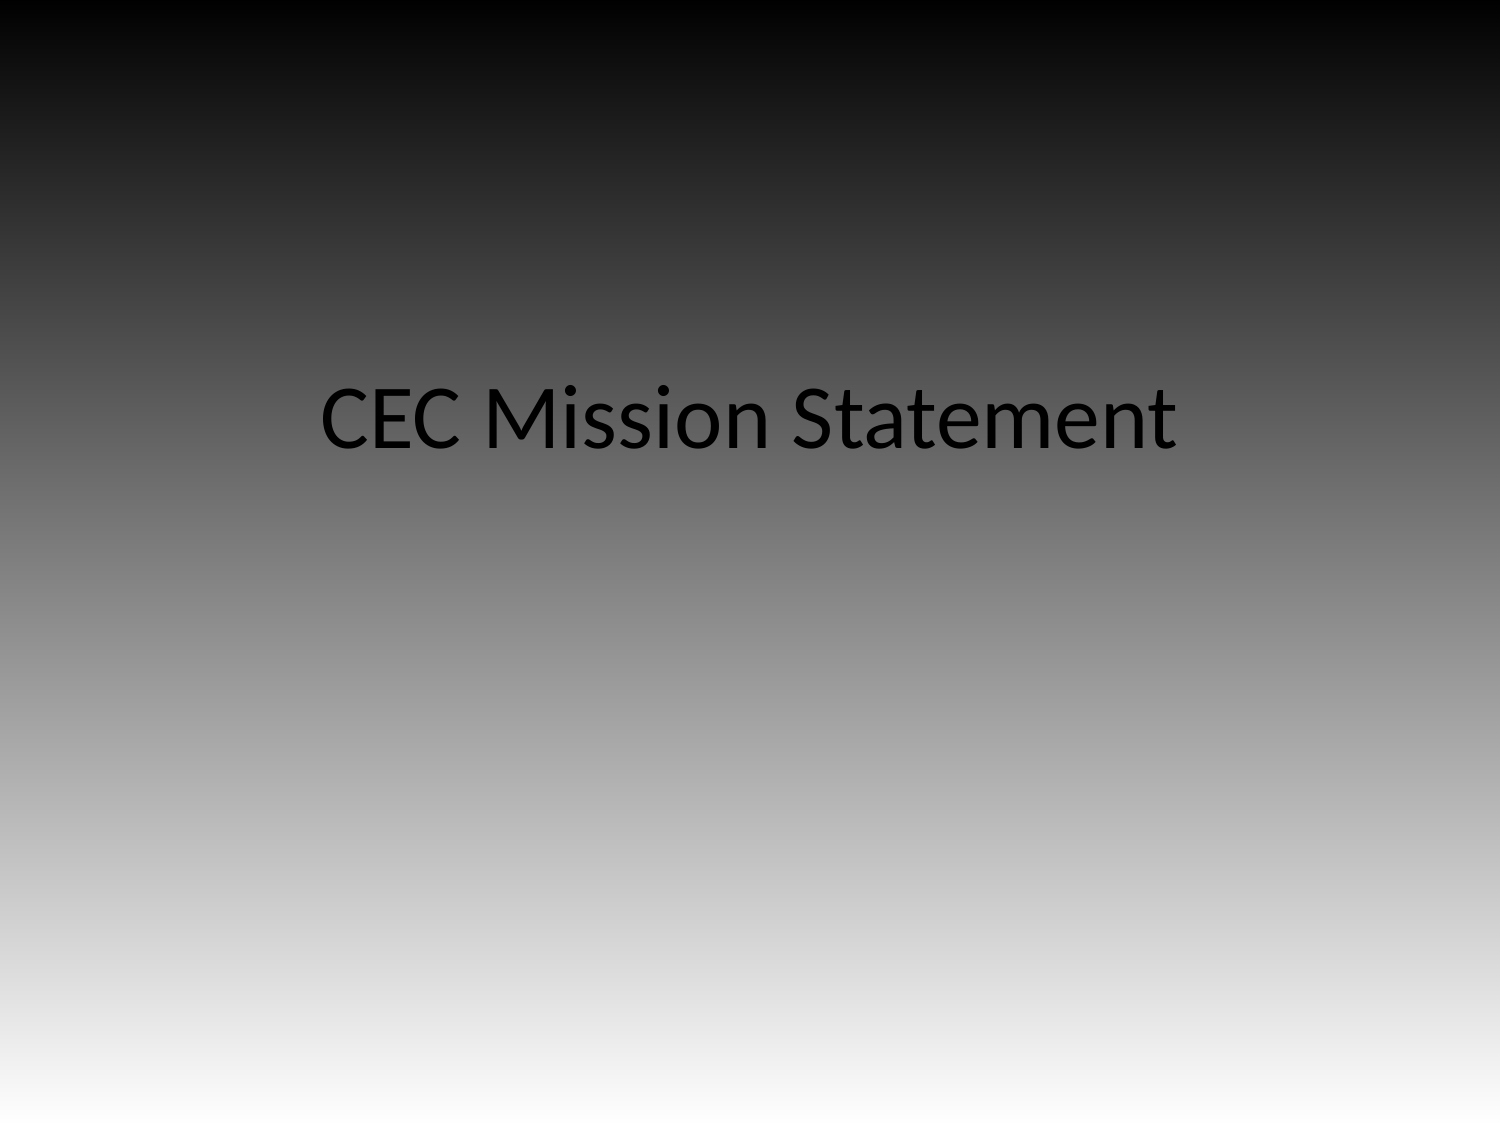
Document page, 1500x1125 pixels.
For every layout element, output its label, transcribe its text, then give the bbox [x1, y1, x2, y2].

title CEC Mission Statement [112, 349, 1388, 591]
subtitle [225, 637, 1275, 925]
